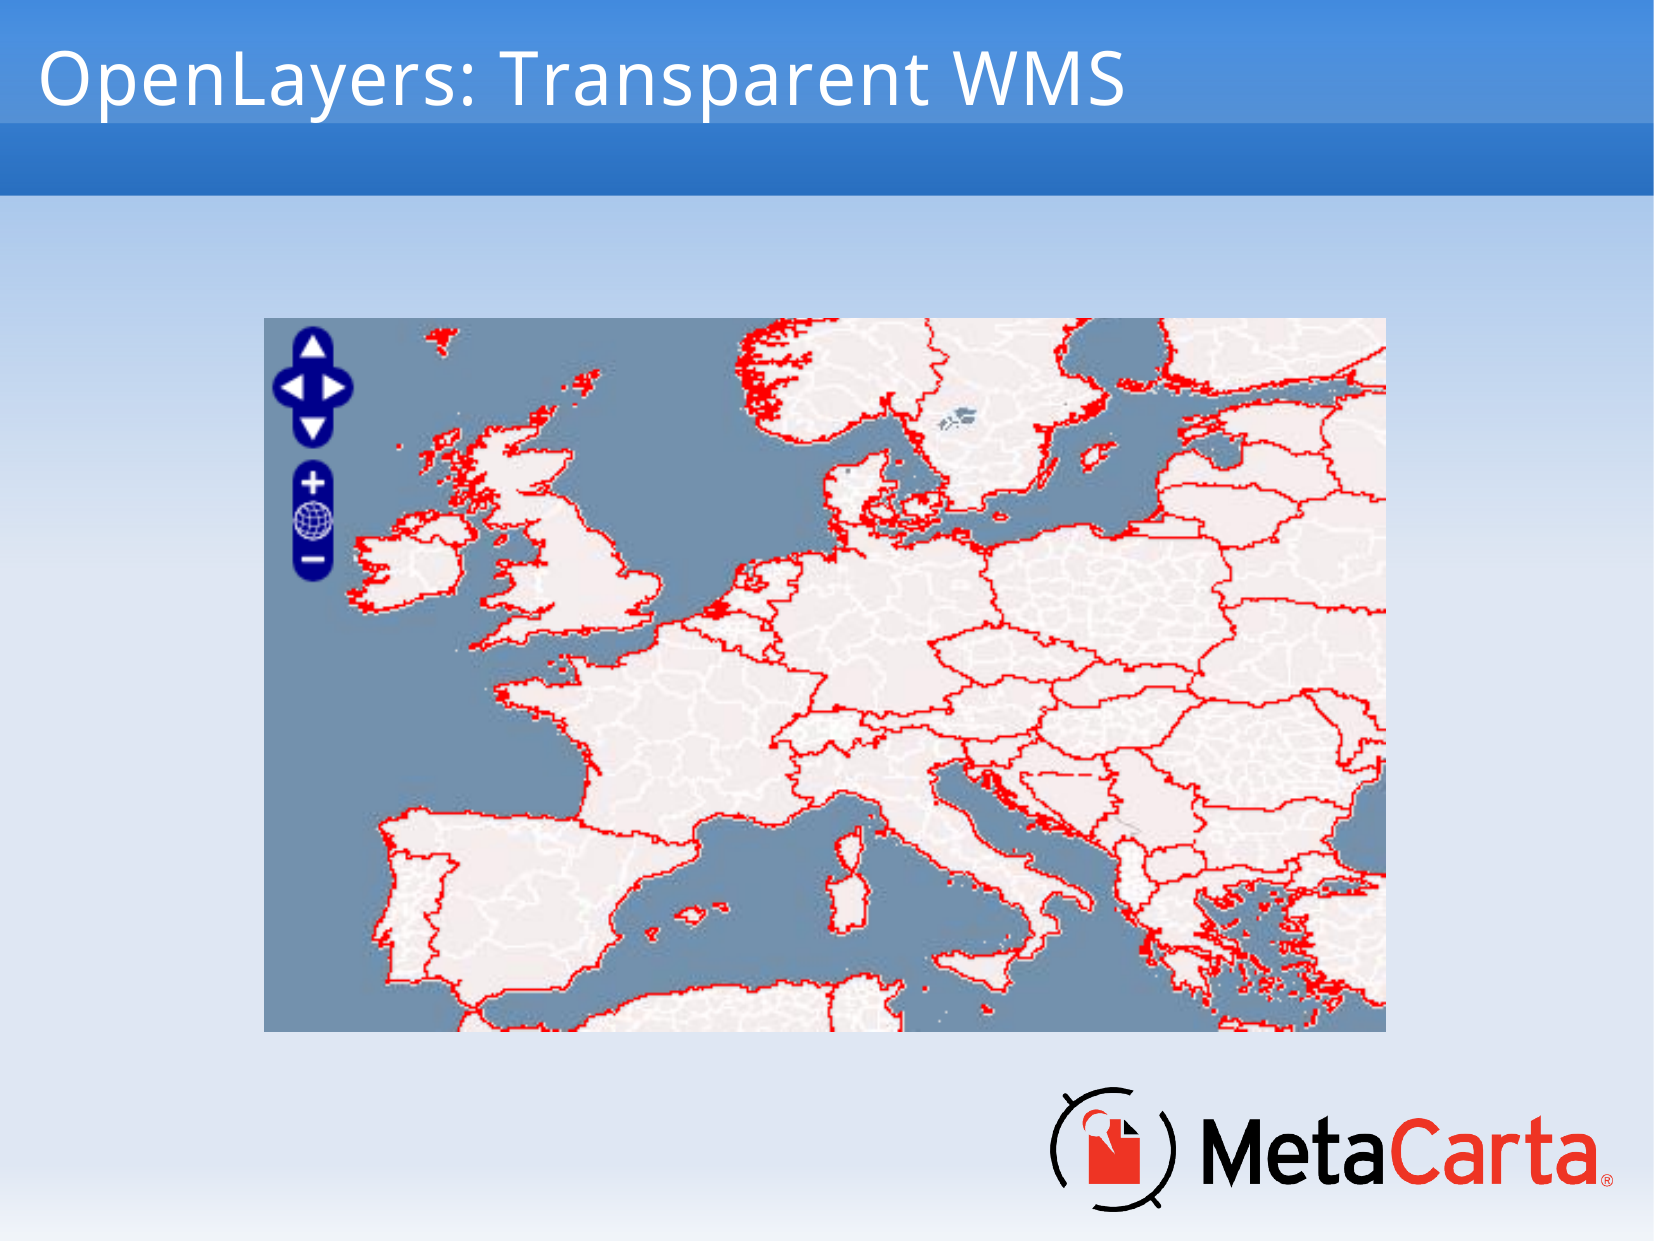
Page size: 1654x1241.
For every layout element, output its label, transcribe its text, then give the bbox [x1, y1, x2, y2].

picture [0, 0, 1654, 1241]
title OpenLayers: Transparent WMS [37, 2, 1463, 151]
